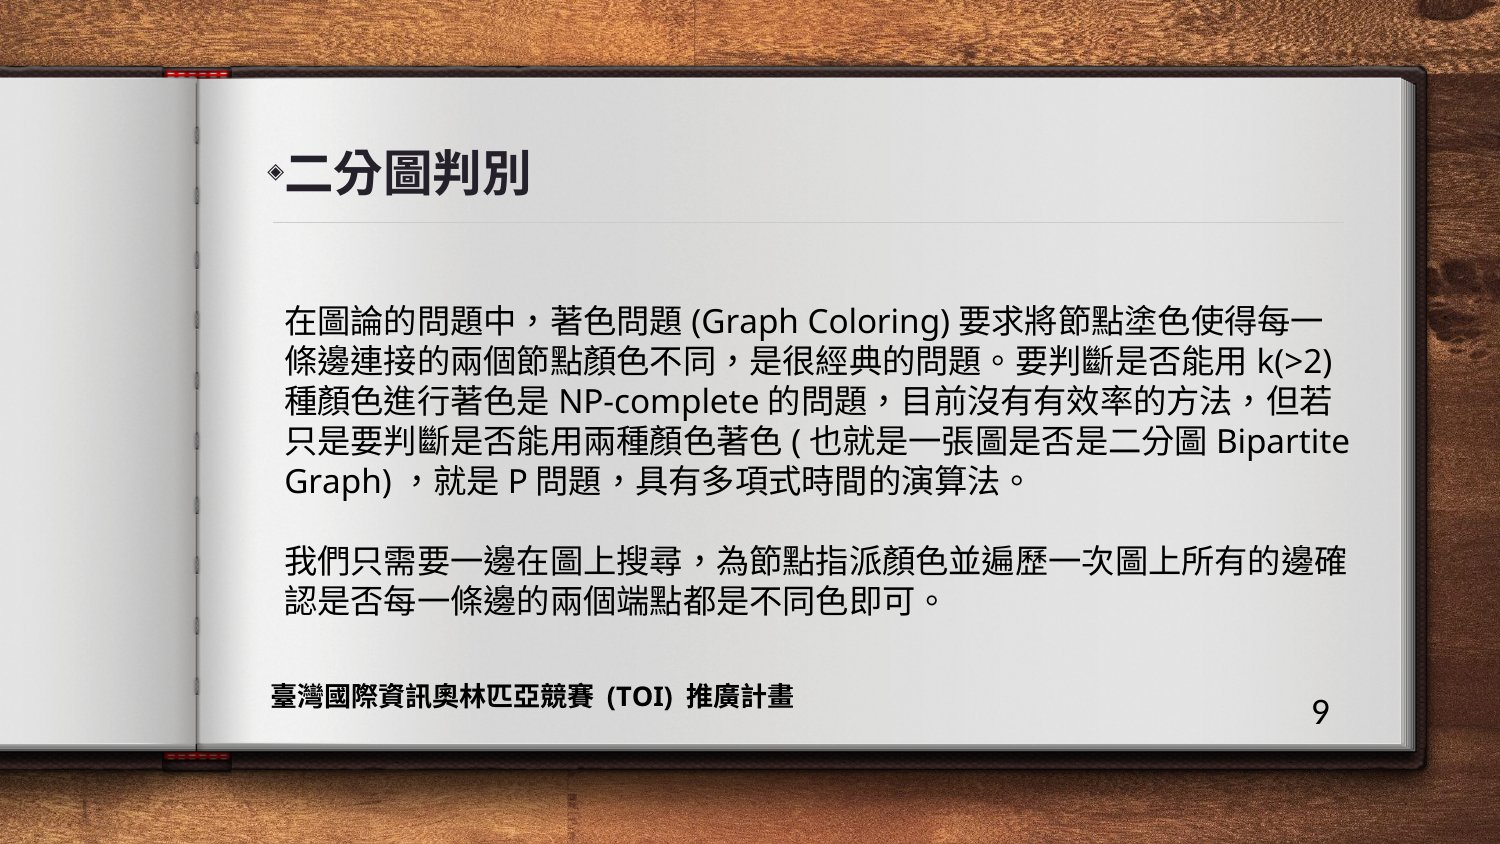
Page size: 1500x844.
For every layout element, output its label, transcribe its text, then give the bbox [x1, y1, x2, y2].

list 二分圖判別 [252, 126, 1194, 216]
text_box [1295, 672, 1386, 737]
text_box 在圖論的問題中，著色問題(Graph Coloring)要求將節點塗色使得每一條邊連接的兩個節點顏色不同，是很經典的問題。要判斷是否能用k(>2)種顏色進行著色是NP-complete的問題，目前沒有有效率的方法，但若只是要判斷是否能用兩種顏色著色(也就是一張圖是否是二分圖Bipartite Graph)，就是P問題，具有多項式時間的演算法。 我們只需要一邊在圖上搜尋，為節點指派顏色並遍歷一次圖上所有的邊確認是否每一條邊的兩個端點都是不同色即可。 [269, 293, 1367, 632]
